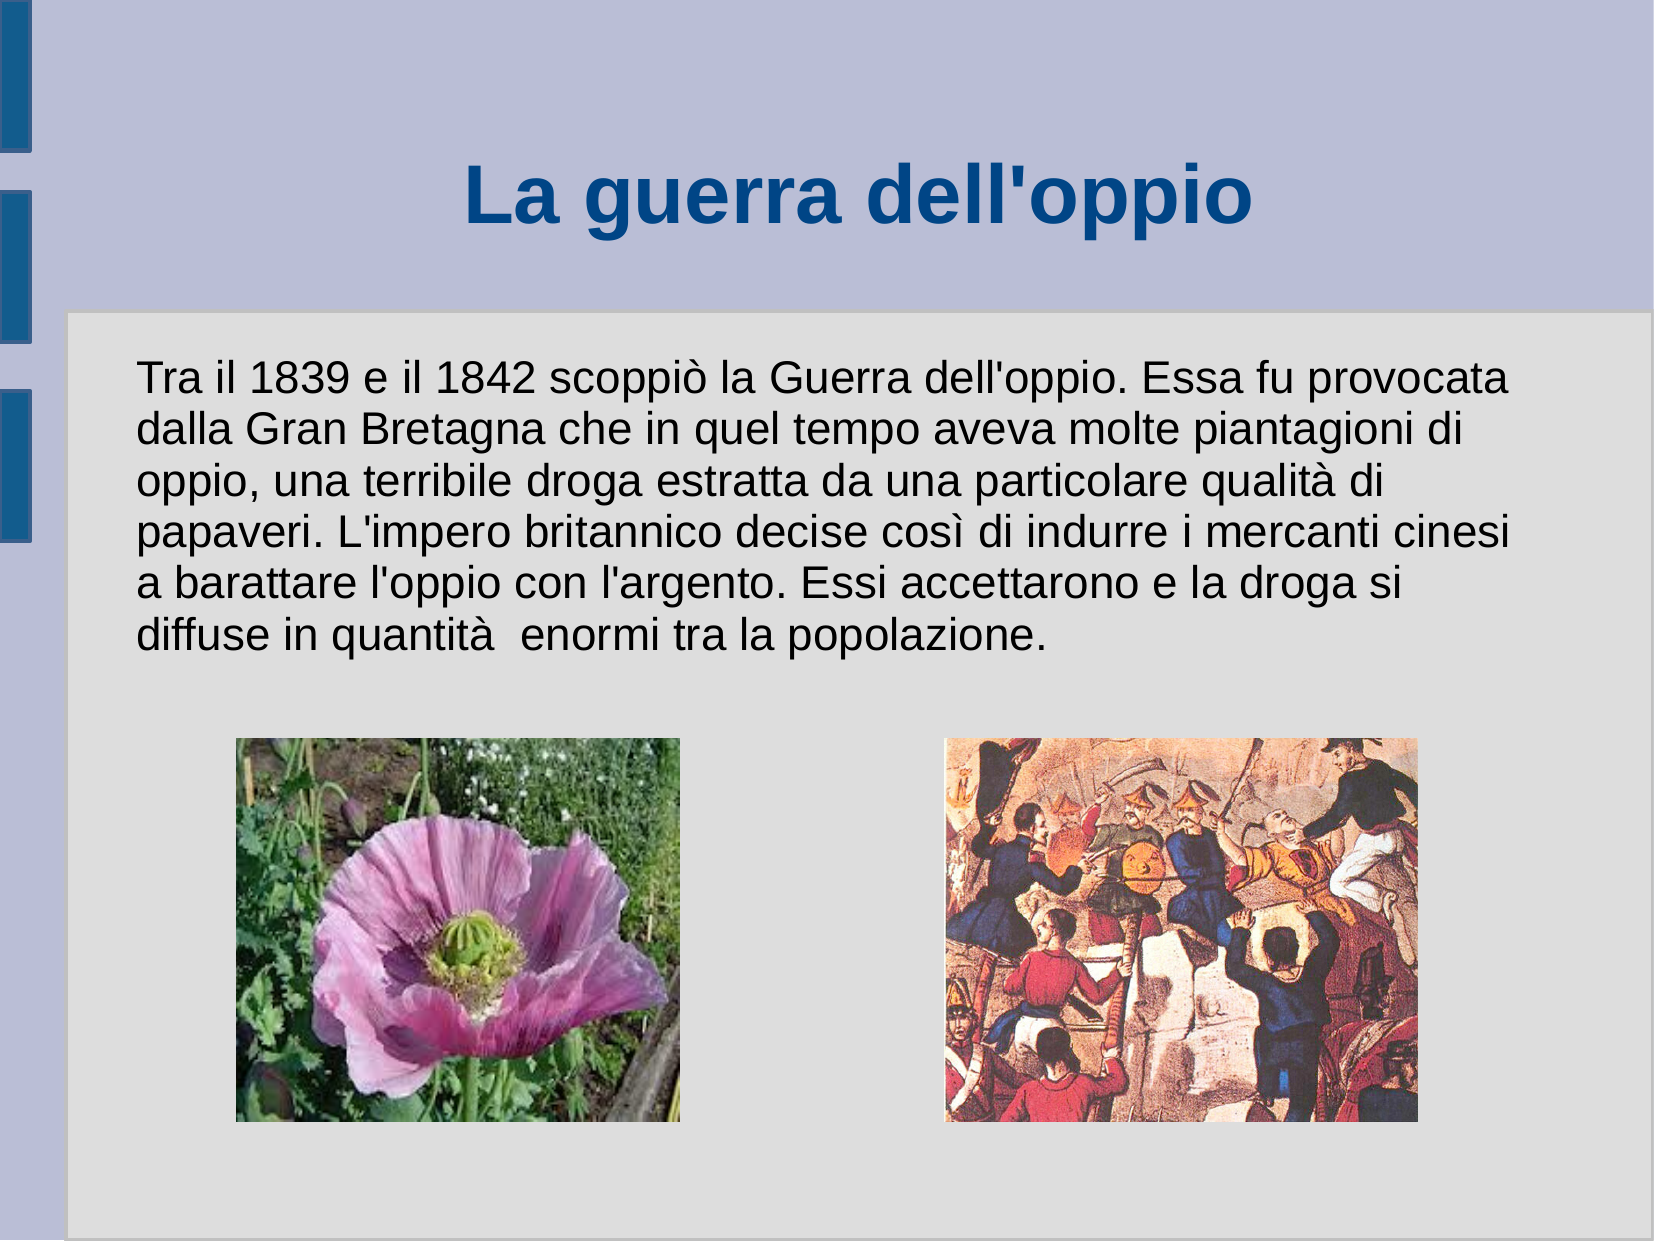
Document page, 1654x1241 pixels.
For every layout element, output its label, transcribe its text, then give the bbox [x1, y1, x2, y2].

list Tra il 1839 e il 1842 scoppiò la Guerra dell'oppio. Essa fu provocata dalla Gran Bretagna che in quel tempo aveva molte piantagioni di oppio, una terribile droga estratta da una particolare qualità di papaveri. L'impero britannico decise così di indurre i mercanti cinesi a barattare l'oppio con l'argento. Essi accettarono e la droga si diffuse in quantità enormi tra la popolazione. [121, 344, 1534, 1112]
picture [236, 738, 680, 1122]
picture [944, 738, 1418, 1122]
title La guerra dell'oppio [121, 98, 1388, 291]
